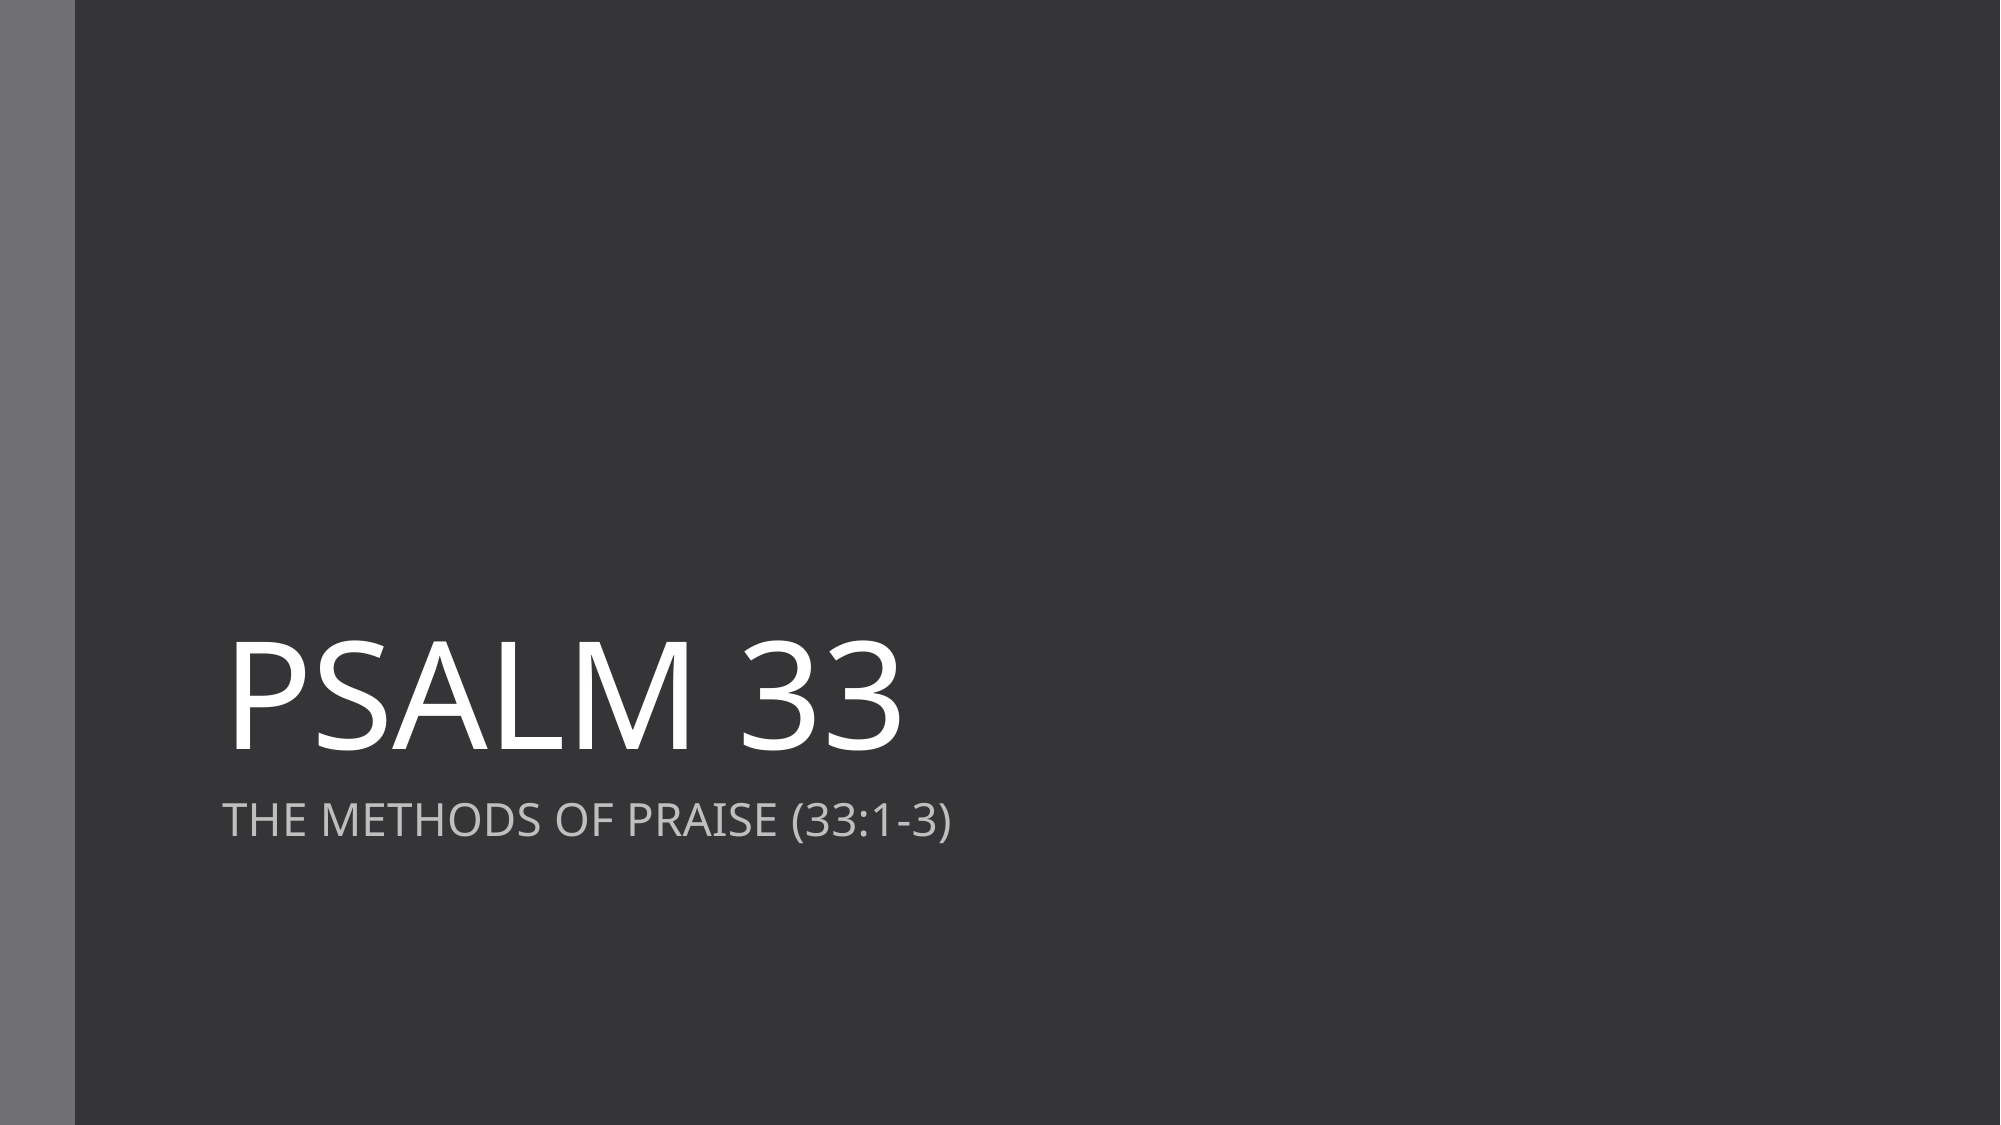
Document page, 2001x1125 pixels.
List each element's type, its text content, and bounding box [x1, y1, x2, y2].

title PSALM 33 [206, 124, 1752, 787]
subtitle THE METHODS OF PRAISE (33:1-3) [206, 787, 1752, 1066]
